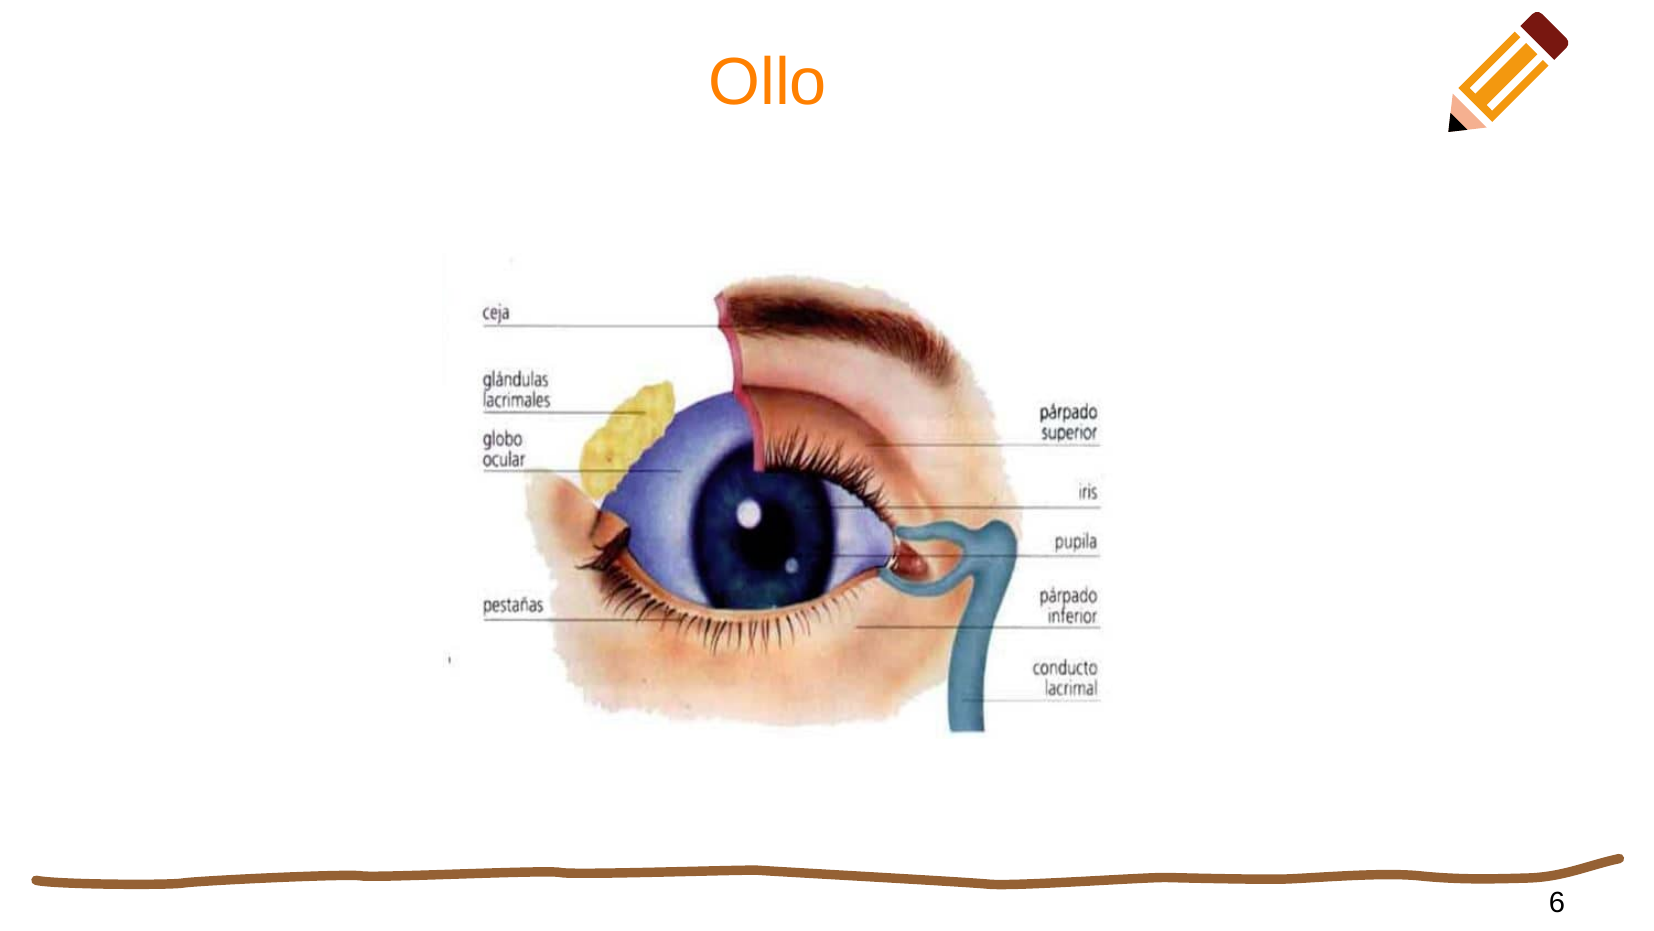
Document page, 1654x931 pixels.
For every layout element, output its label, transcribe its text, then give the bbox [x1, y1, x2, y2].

picture [442, 253, 1142, 739]
title Ollo [88, 29, 1447, 133]
